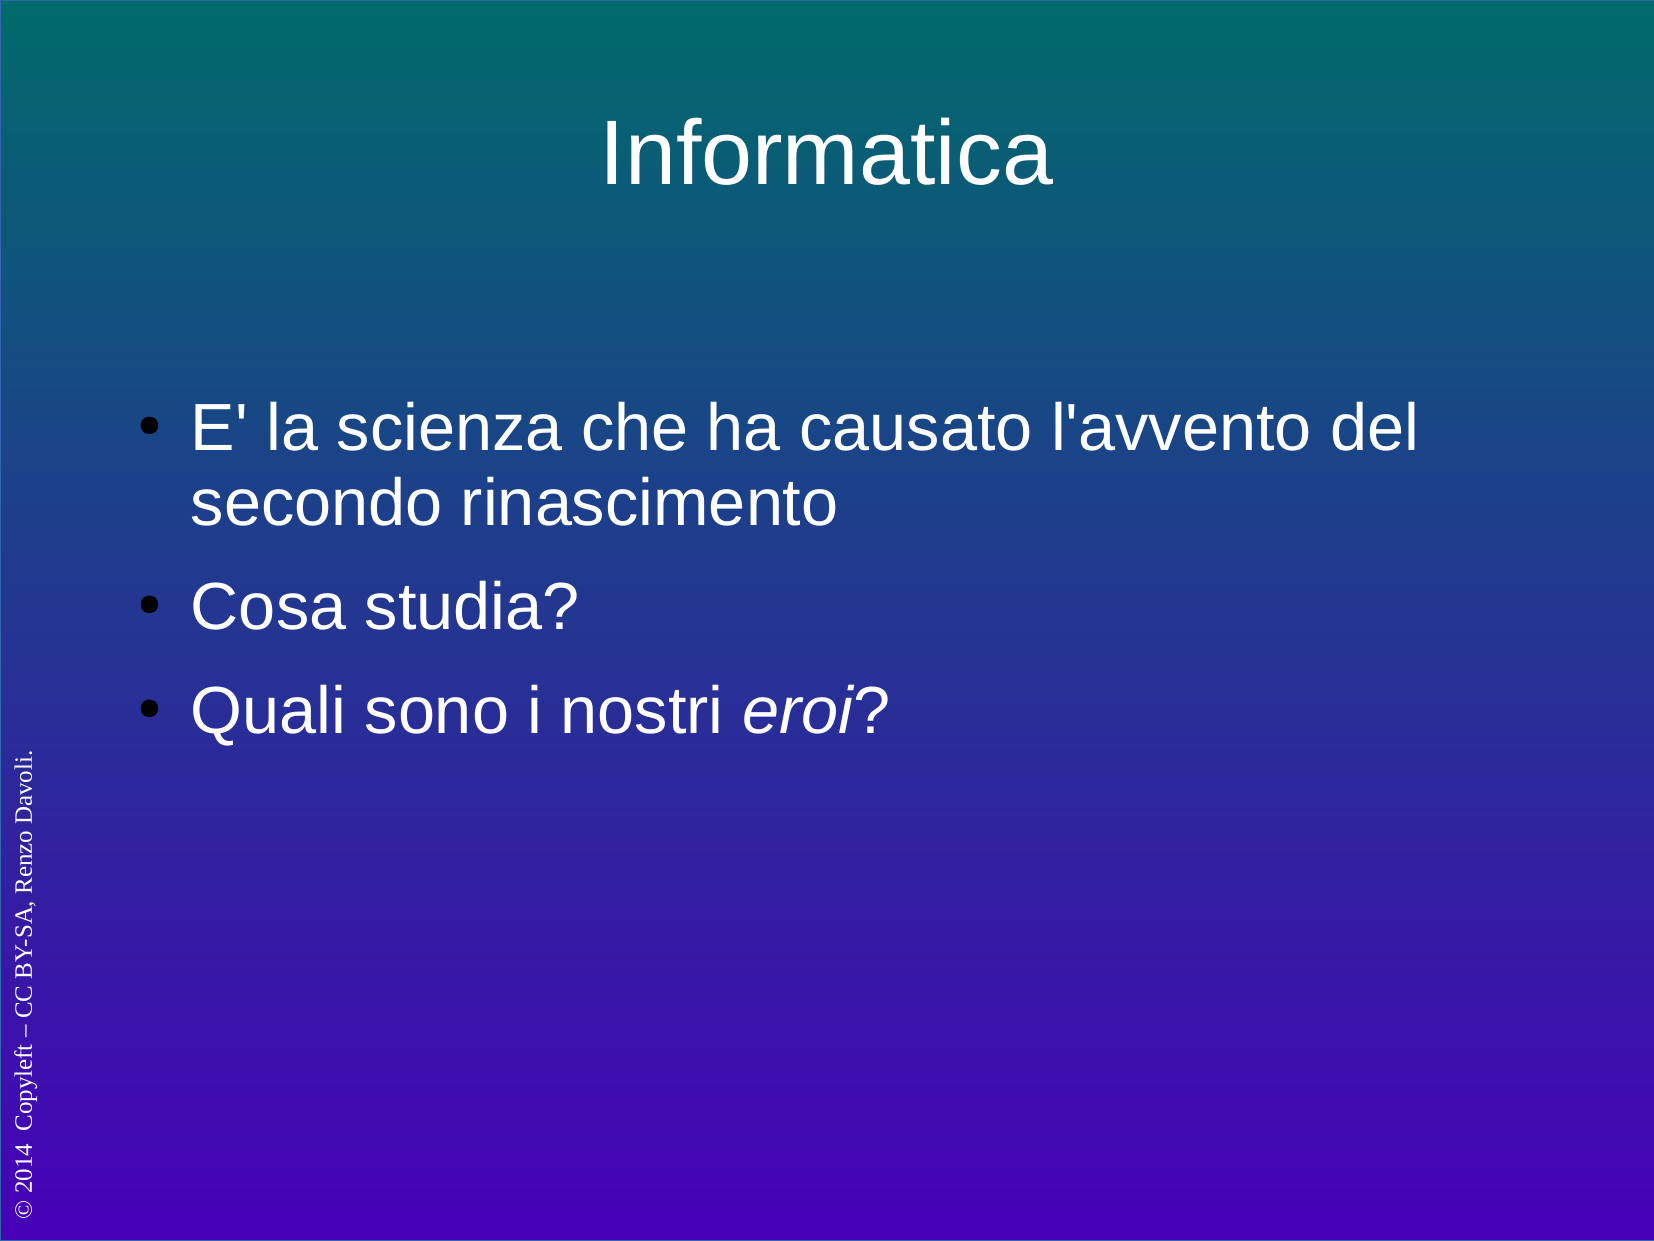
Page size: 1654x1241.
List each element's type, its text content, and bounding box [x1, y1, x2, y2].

title Informatica [82, 49, 1571, 257]
list E' la scienza che ha causato l'avvento del secondo rinascimento Cosa studia? Quali sono i nostri eroi? [120, 390, 1576, 1110]
